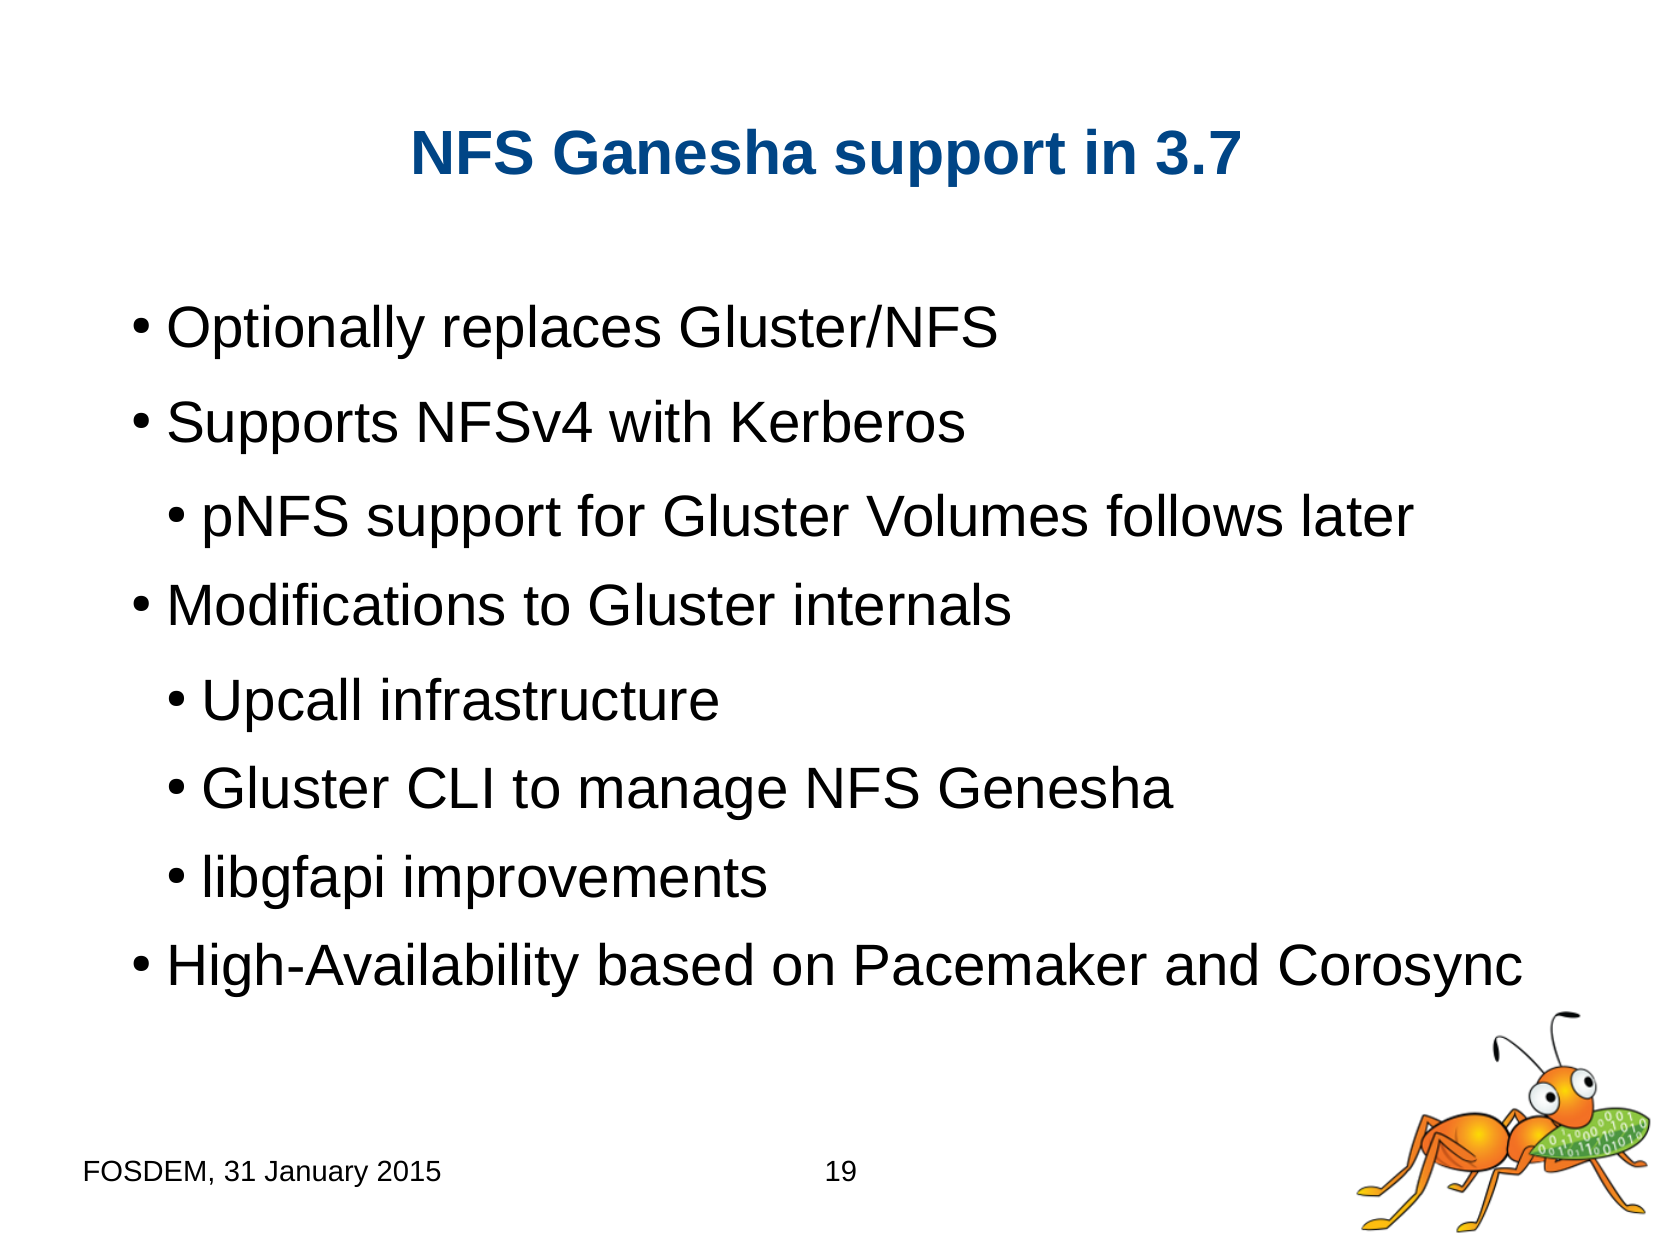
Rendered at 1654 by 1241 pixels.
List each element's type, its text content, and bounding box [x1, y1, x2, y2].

picture [1353, 1009, 1654, 1235]
list Optionally replaces Gluster/NFS Supports NFSv4 with Kerberos pNFS support for Gluster Volumes follows later Modifications to Gluster internals Upcall infrastructure Gluster CLI to manage NFS Genesha libgfapi improvements High-Availability based on Pacemaker and Corosync [130, 294, 1619, 1120]
title NFS Ganesha support in 3.7 [82, 49, 1571, 257]
